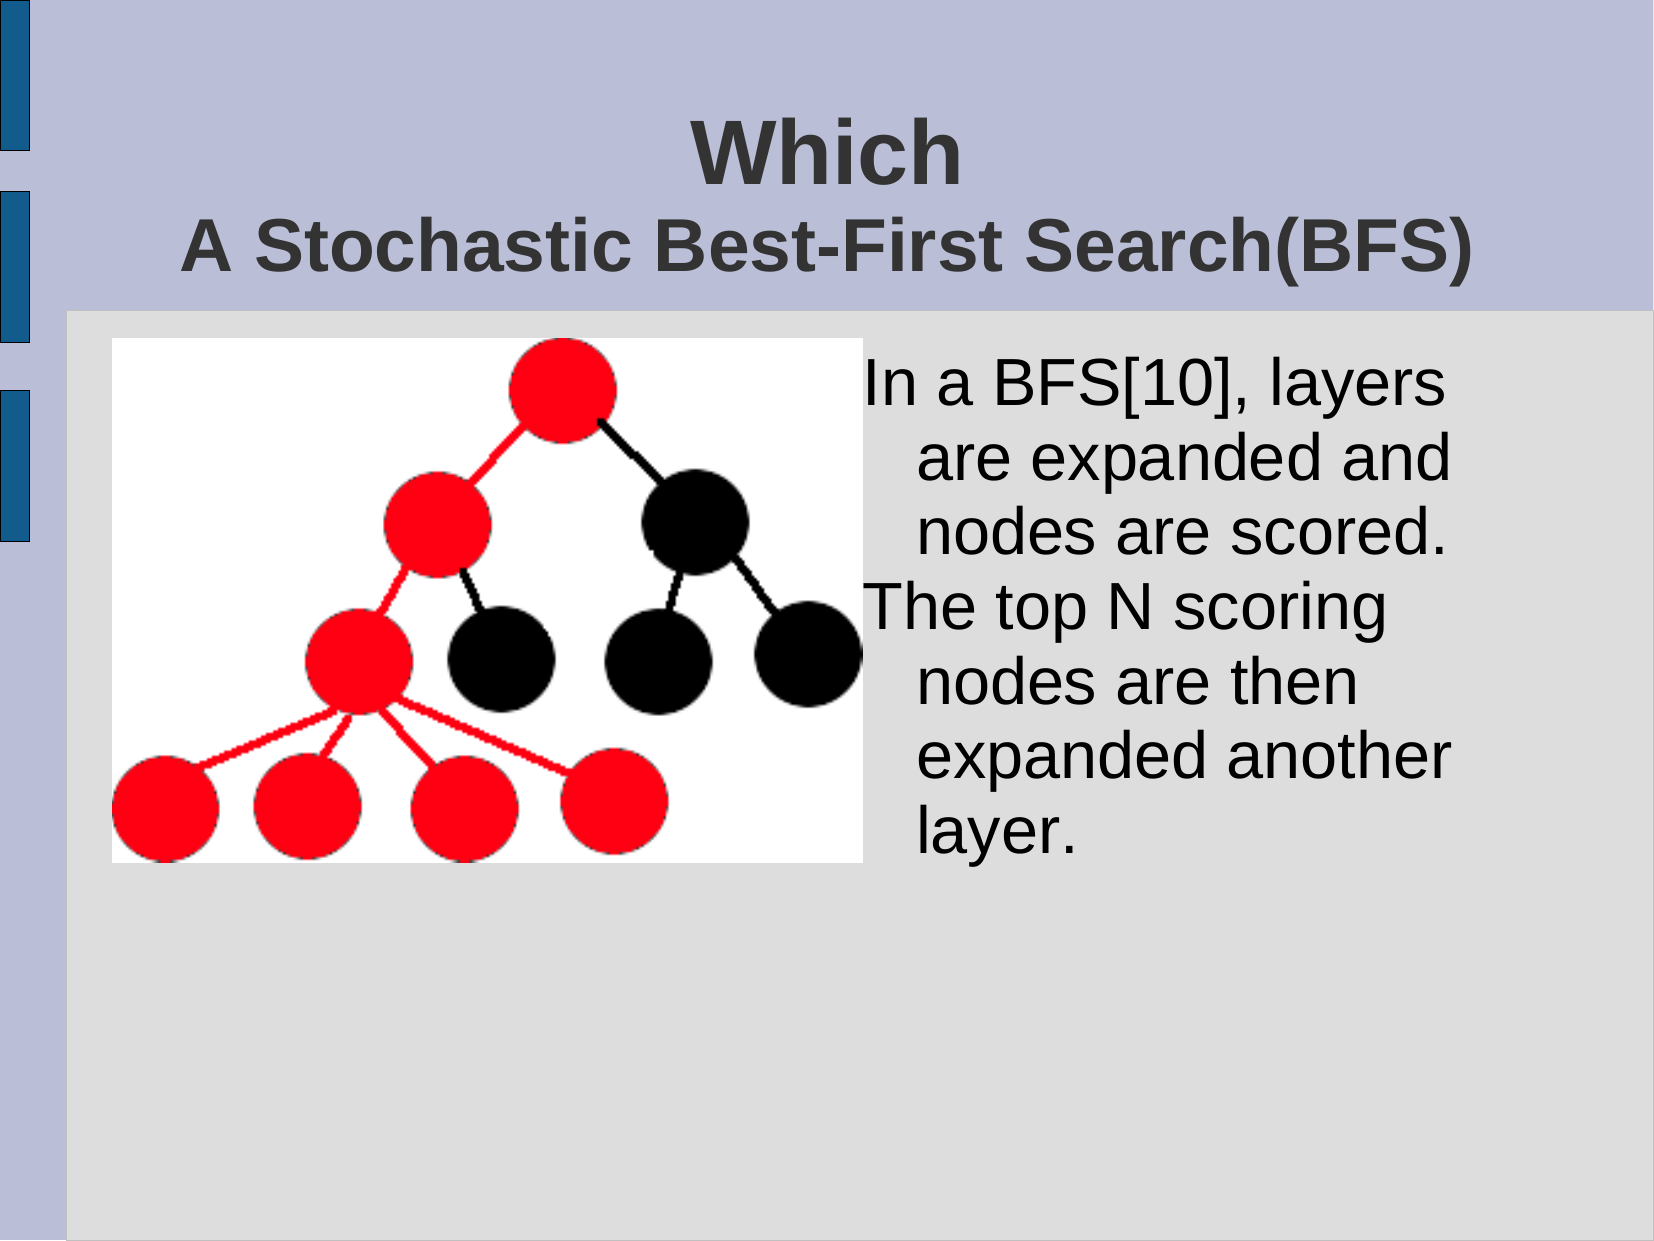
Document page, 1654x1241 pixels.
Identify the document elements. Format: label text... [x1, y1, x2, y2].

list In a BFS[10], layers are expanded and nodes are scored. The top N scoring nodes are then expanded another layer. [845, 344, 1535, 1127]
title Which A Stochastic Best-First Search(BFS) [121, 91, 1534, 299]
picture [112, 338, 863, 863]
